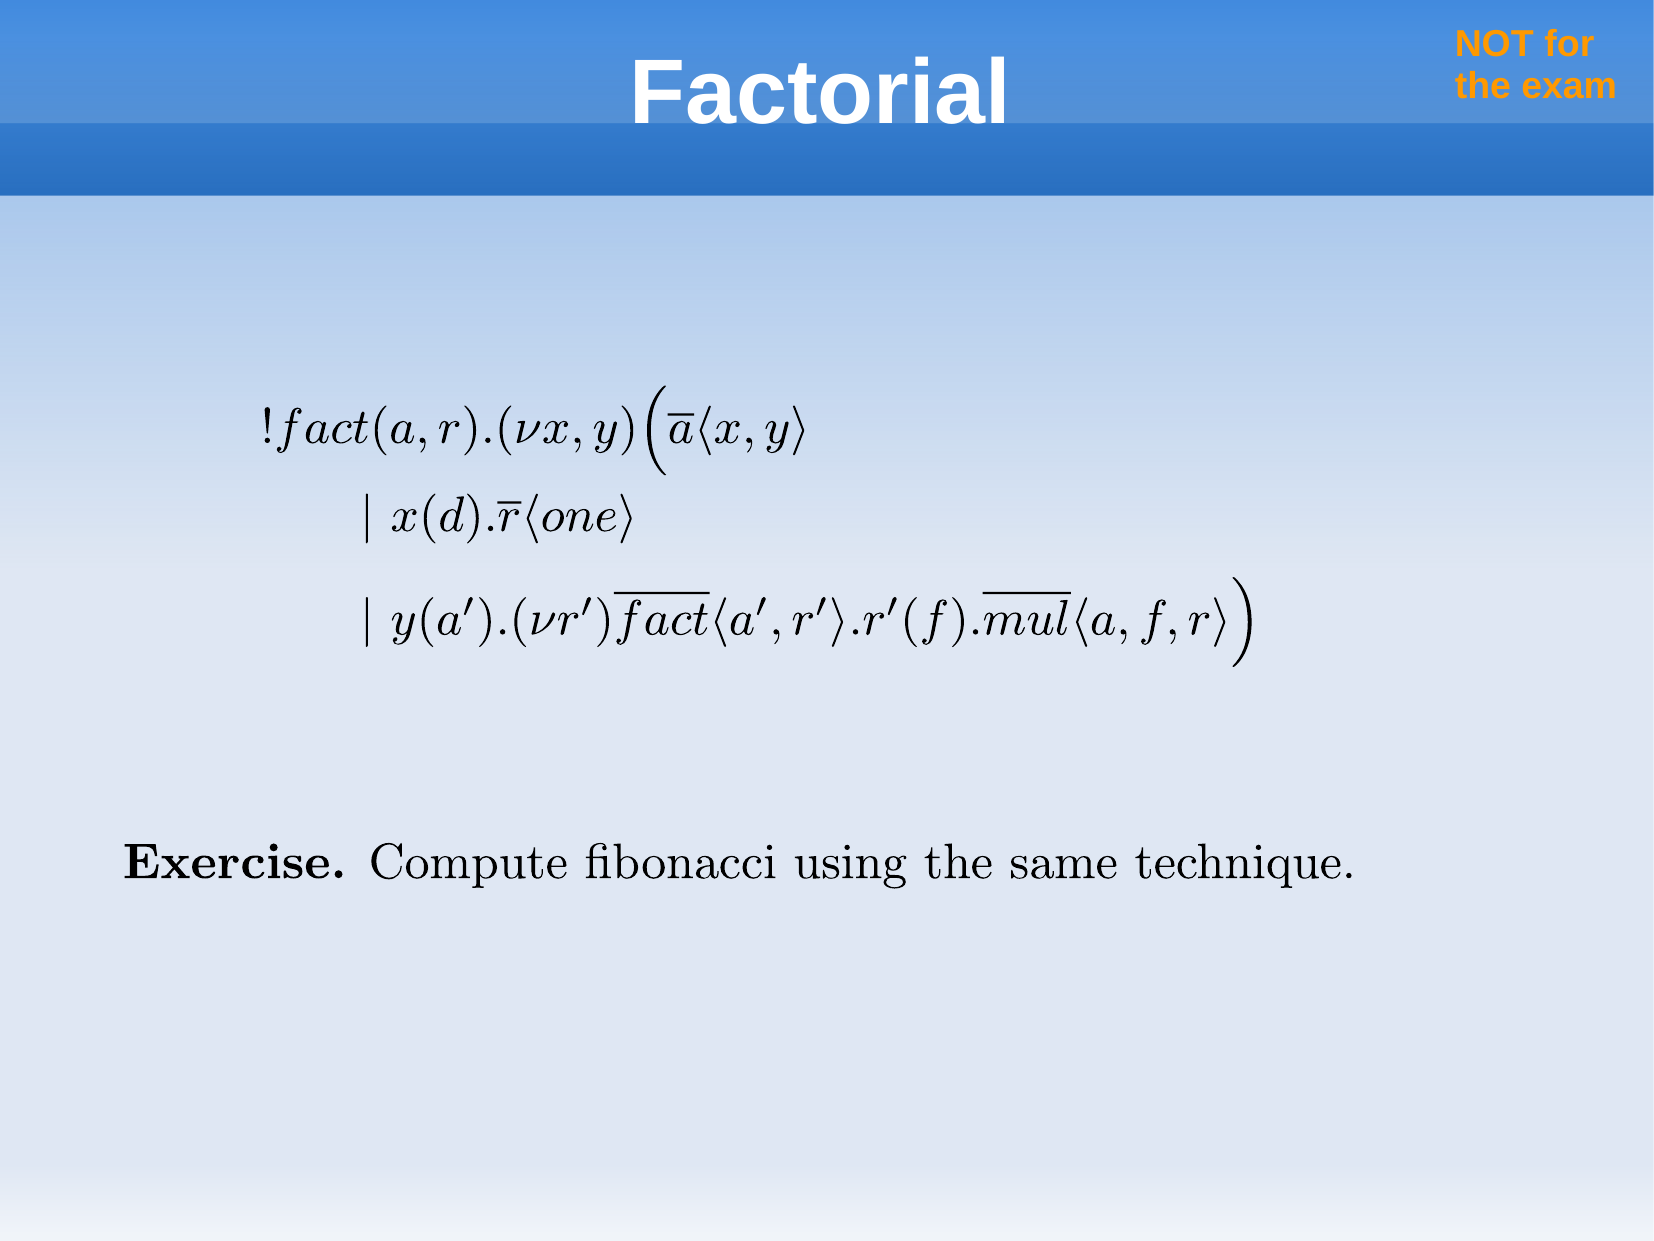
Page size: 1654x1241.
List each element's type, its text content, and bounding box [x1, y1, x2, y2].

title Factorial [76, 0, 1565, 188]
text_box NOT for the exam [1440, 15, 1632, 114]
picture [0, 0, 1654, 1241]
text_box [122, 385, 1356, 889]
